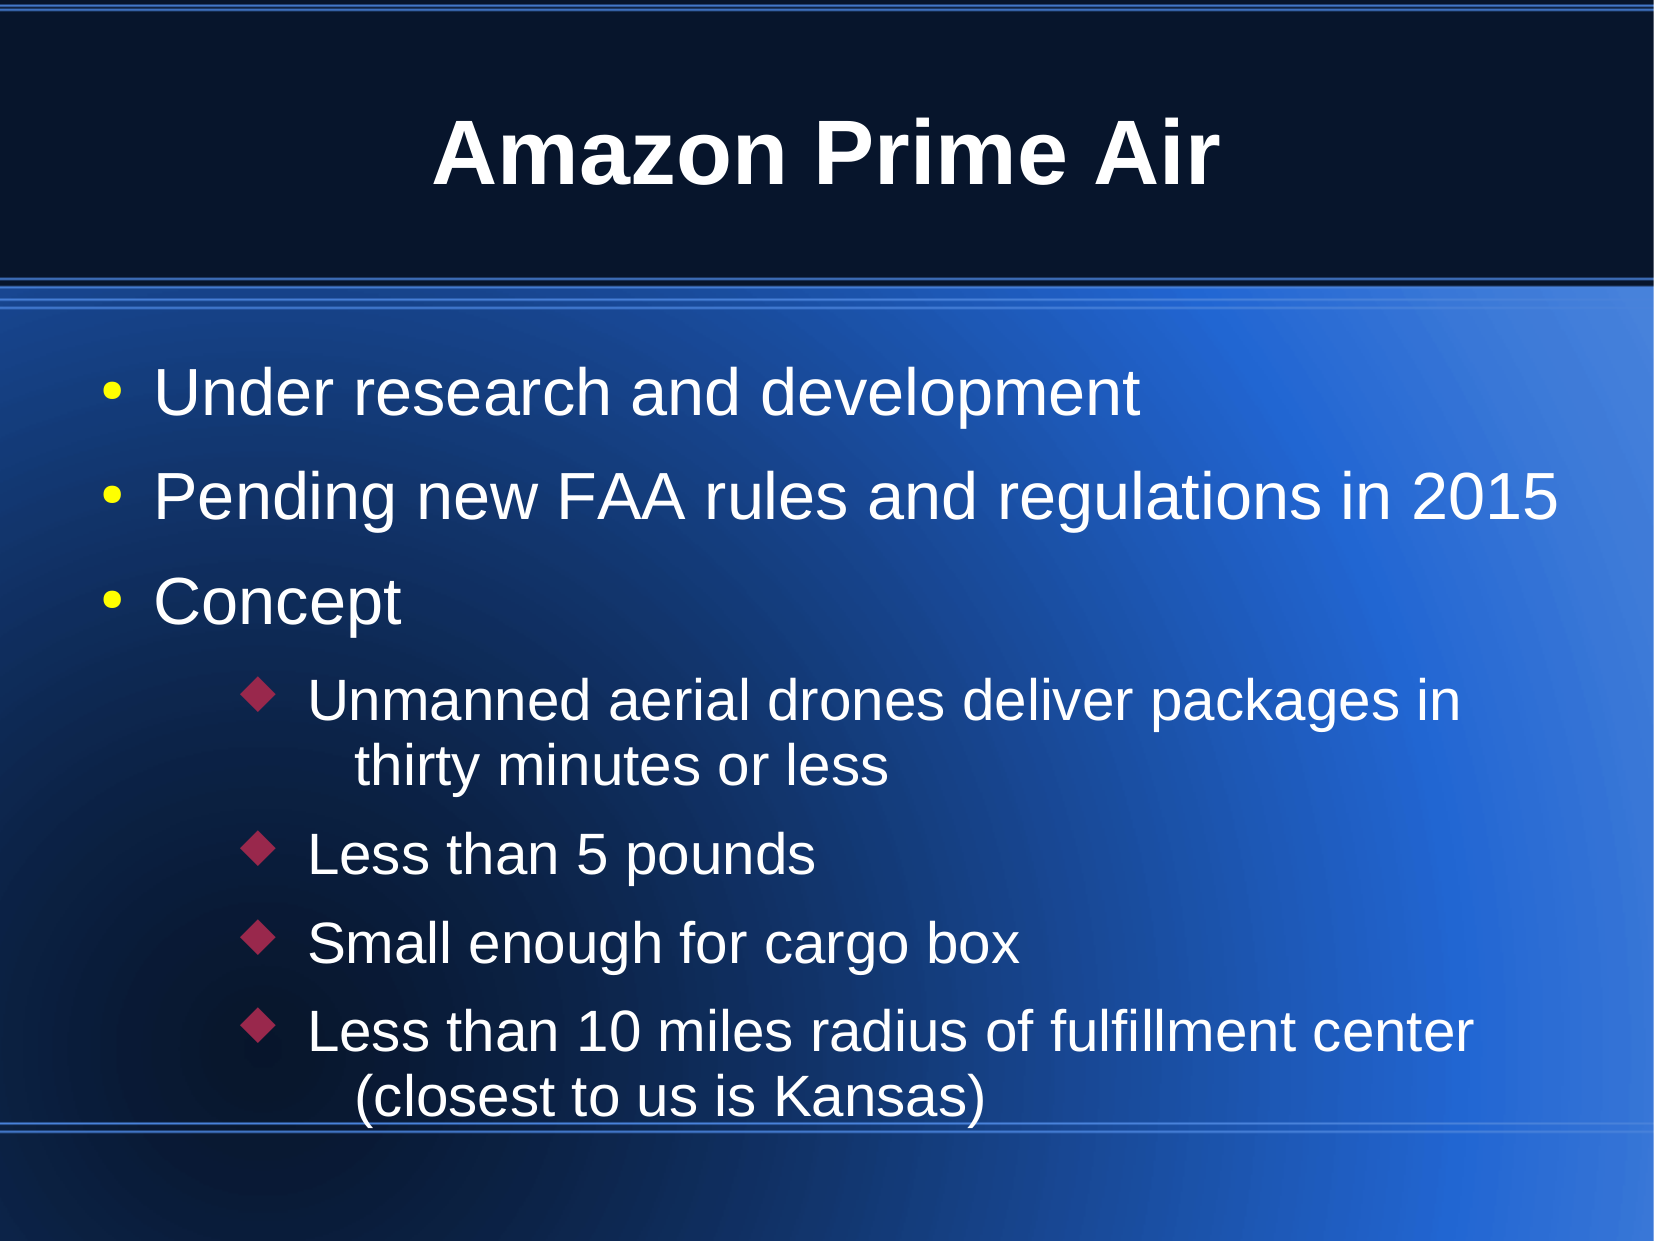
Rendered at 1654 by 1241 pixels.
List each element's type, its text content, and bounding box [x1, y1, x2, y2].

list Under research and development Pending new FAA rules and regulations in 2015 Concept Unmanned aerial drones deliver packages in thirty minutes or less Less than 5 pounds Small enough for cargo box Less than 10 miles radius of fulfillment center (closest to us is Kansas) [82, 355, 1571, 1128]
title Amazon Prime Air [82, 49, 1571, 257]
picture [0, 0, 1654, 1241]
